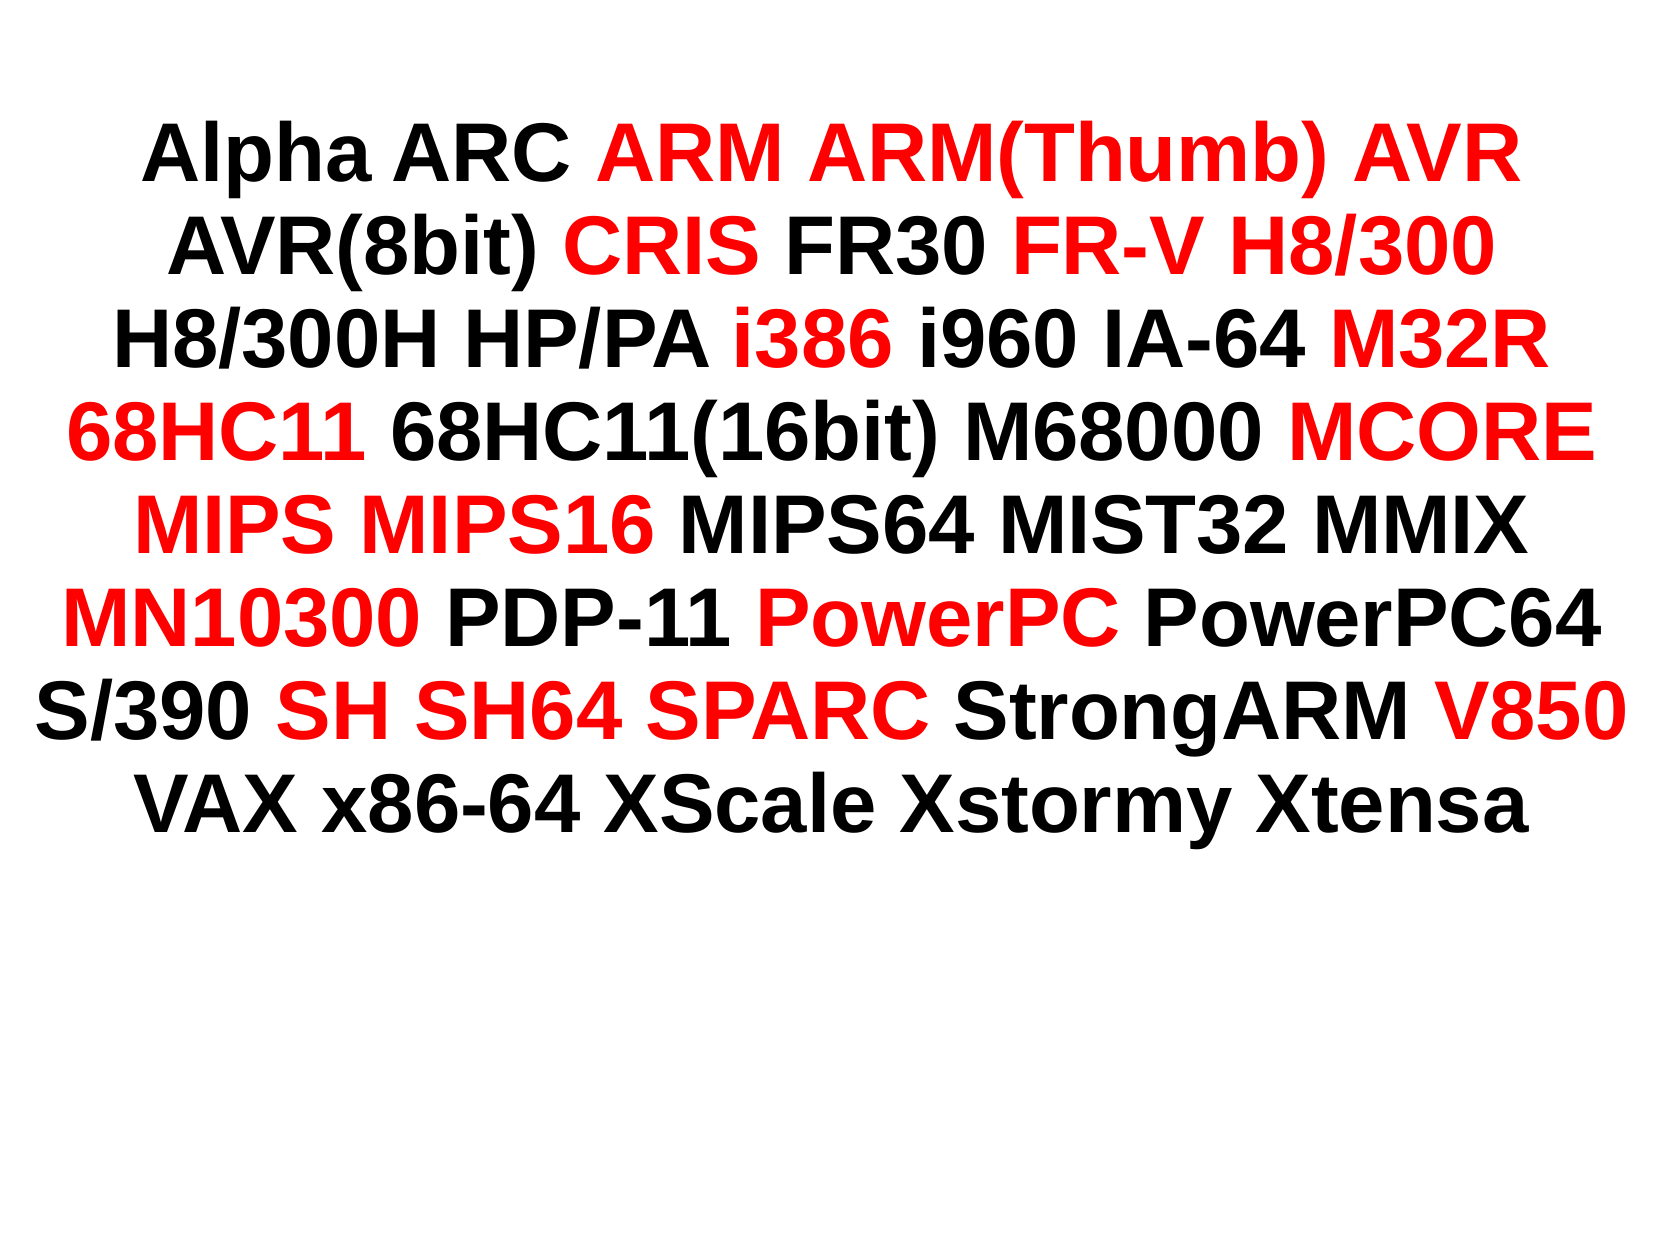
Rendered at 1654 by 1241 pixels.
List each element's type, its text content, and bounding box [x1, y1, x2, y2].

text_box Alpha ARC ARM ARM(Thumb) AVR AVR(8bit) CRIS FR30 FR-V H8/300 H8/300H HP/PA i386 i960 IA-64 M32R 68HC11 68HC11(16bit) M68000 MCORE MIPS MIPS16 MIPS64 MIST32 MMIX MN10300 PDP-11 PowerPC PowerPC64 S/390 SH SH64 SPARC StrongARM V850 VAX x86-64 XScale Xstormy Xtensa [20, 98, 1644, 951]
